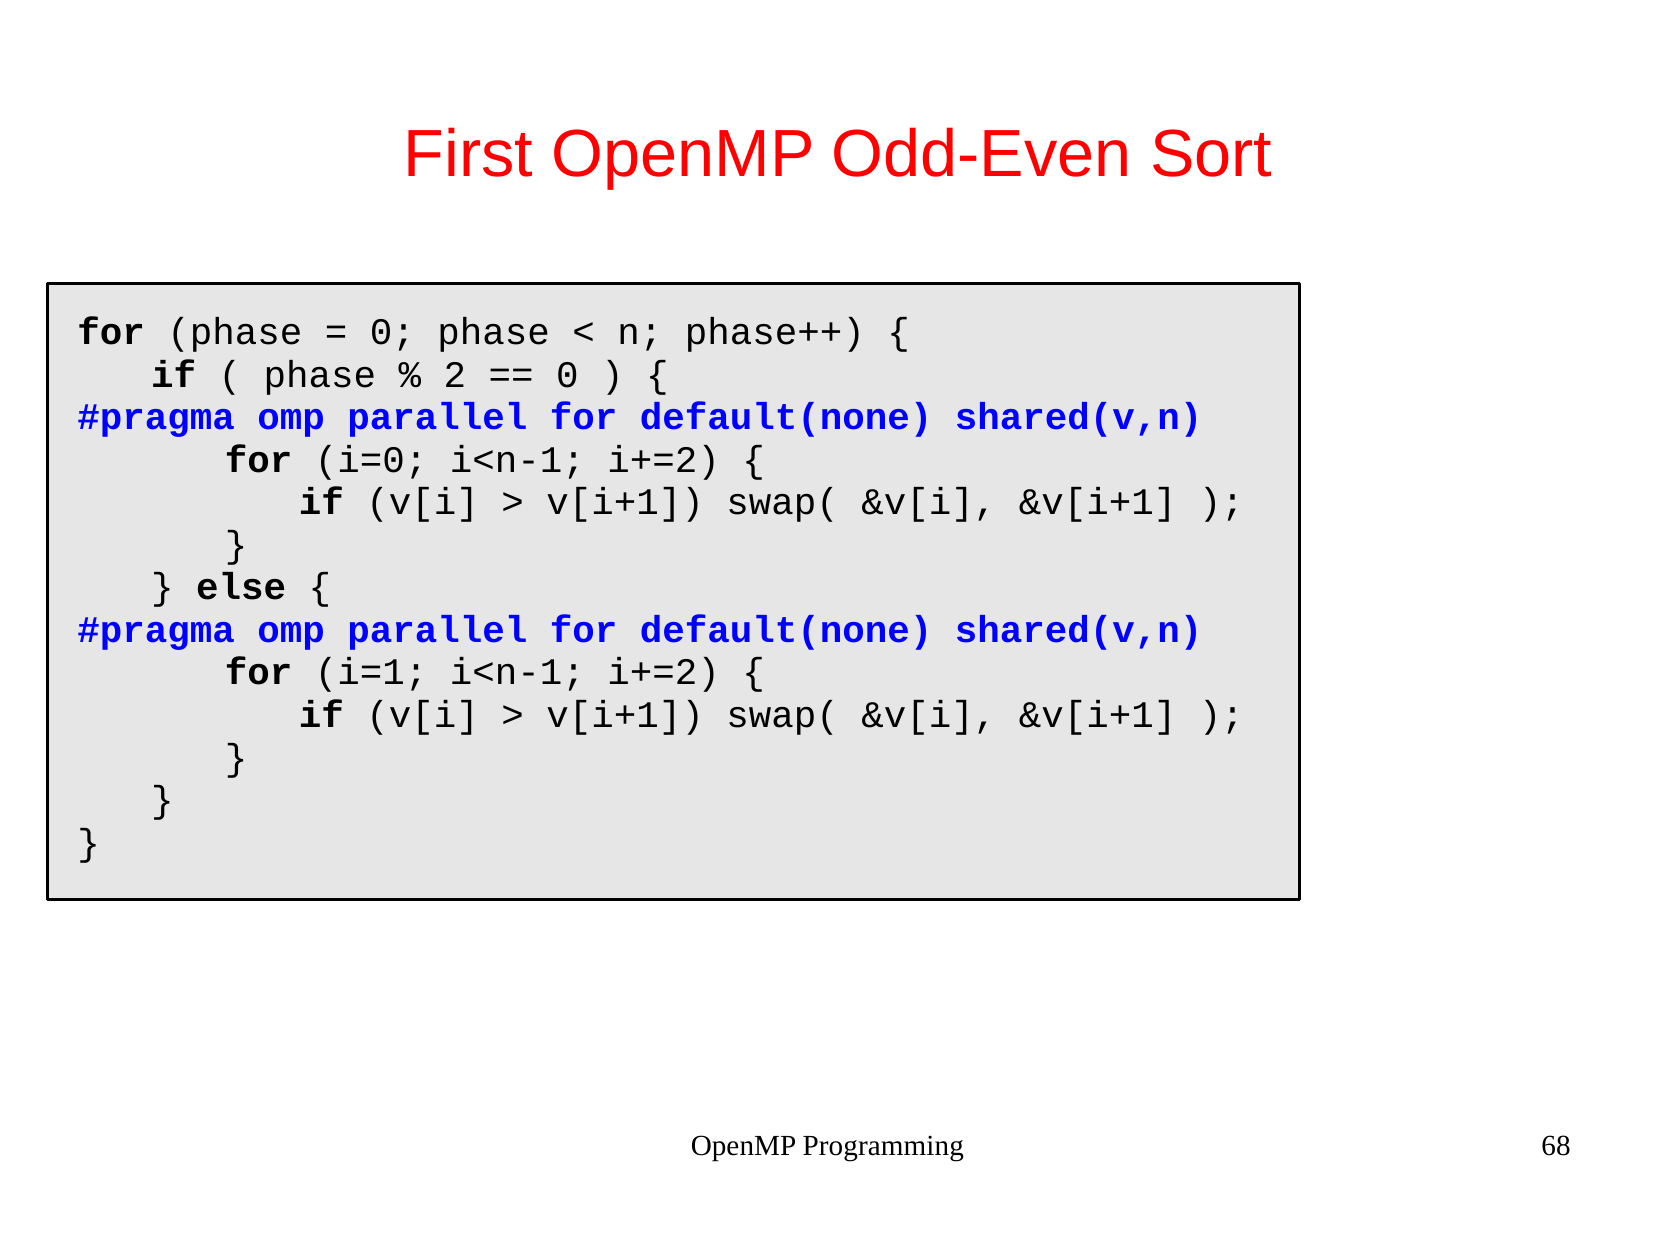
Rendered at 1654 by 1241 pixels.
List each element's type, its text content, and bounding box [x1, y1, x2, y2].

title First OpenMP Odd-Even Sort [82, 49, 1571, 257]
text_box for (phase = 0; phase < n; phase++) { if ( phase % 2 == 0 ) { #pragma omp parallel for default(none) shared(v,n) for (i=0; i<n-1; i+=2) { if (v[i] > v[i+1]) swap( &v[i], &v[i+1] ); } } else { #pragma omp parallel for default(none) shared(v,n) for (i=1; i<n-1; i+=2) { if (v[i] > v[i+1]) swap( &v[i], &v[i+1] ); } } } [47, 283, 1300, 900]
